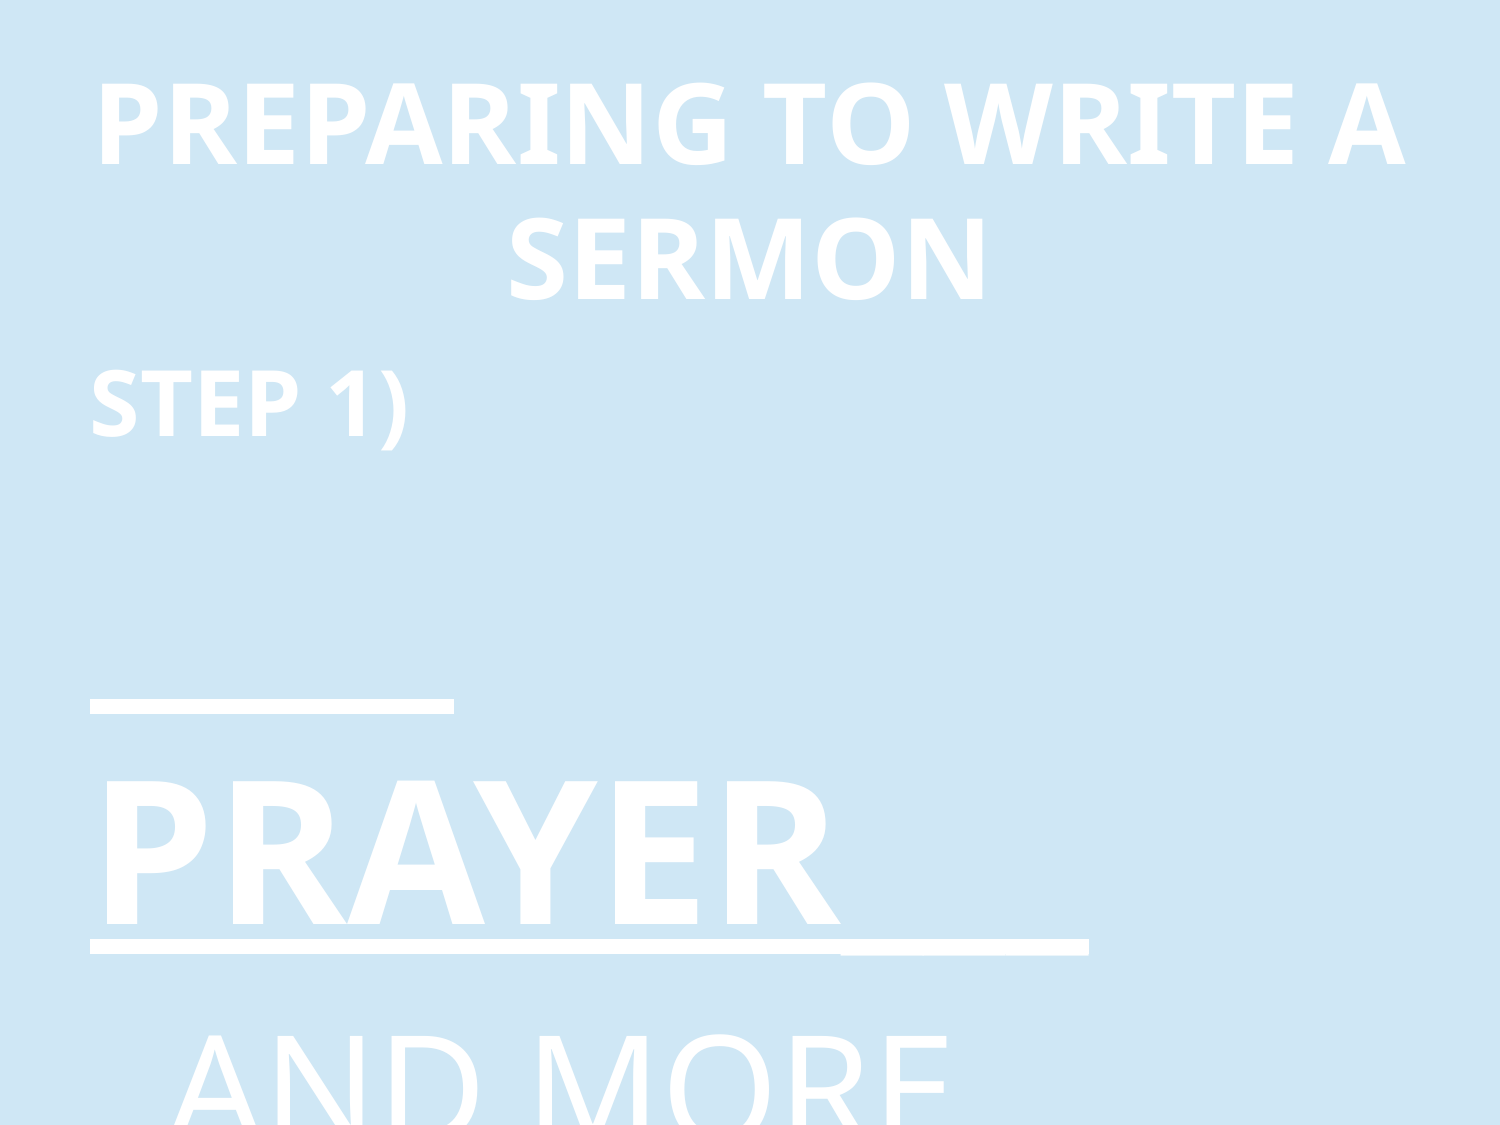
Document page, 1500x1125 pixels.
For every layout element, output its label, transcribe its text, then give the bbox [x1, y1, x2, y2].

list STEP 1) PRAYER___ AND MORE PRAYER [75, 337, 1425, 1005]
title PREPARING TO WRITE A SERMON [75, 45, 1425, 288]
